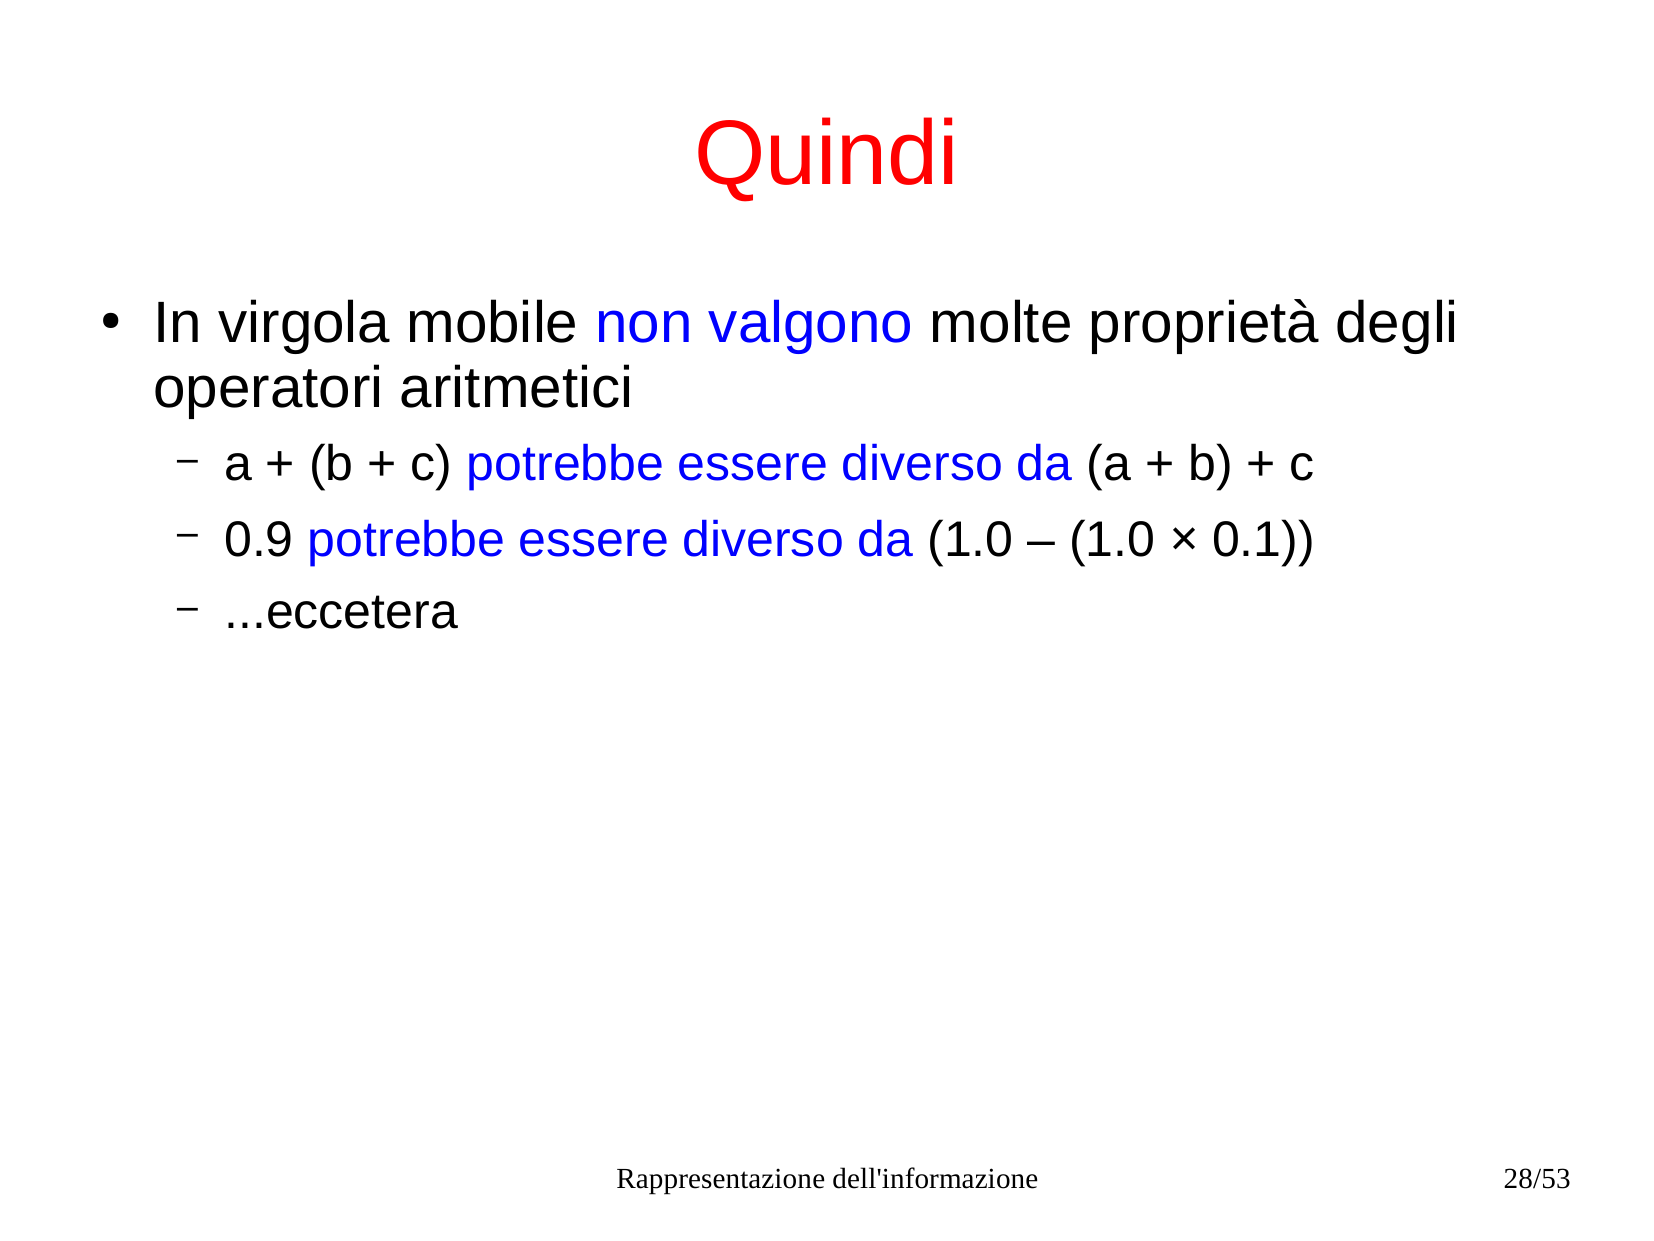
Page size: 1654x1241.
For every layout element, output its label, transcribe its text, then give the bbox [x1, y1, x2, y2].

list In virgola mobile non valgono molte proprietà degli operatori aritmetici a + (b + c) potrebbe essere diverso da (a + b) + c 0.9 potrebbe essere diverso da (1.0 – (1.0 × 0.1)) ...eccetera [82, 290, 1571, 1126]
title Quindi [82, 49, 1571, 257]
